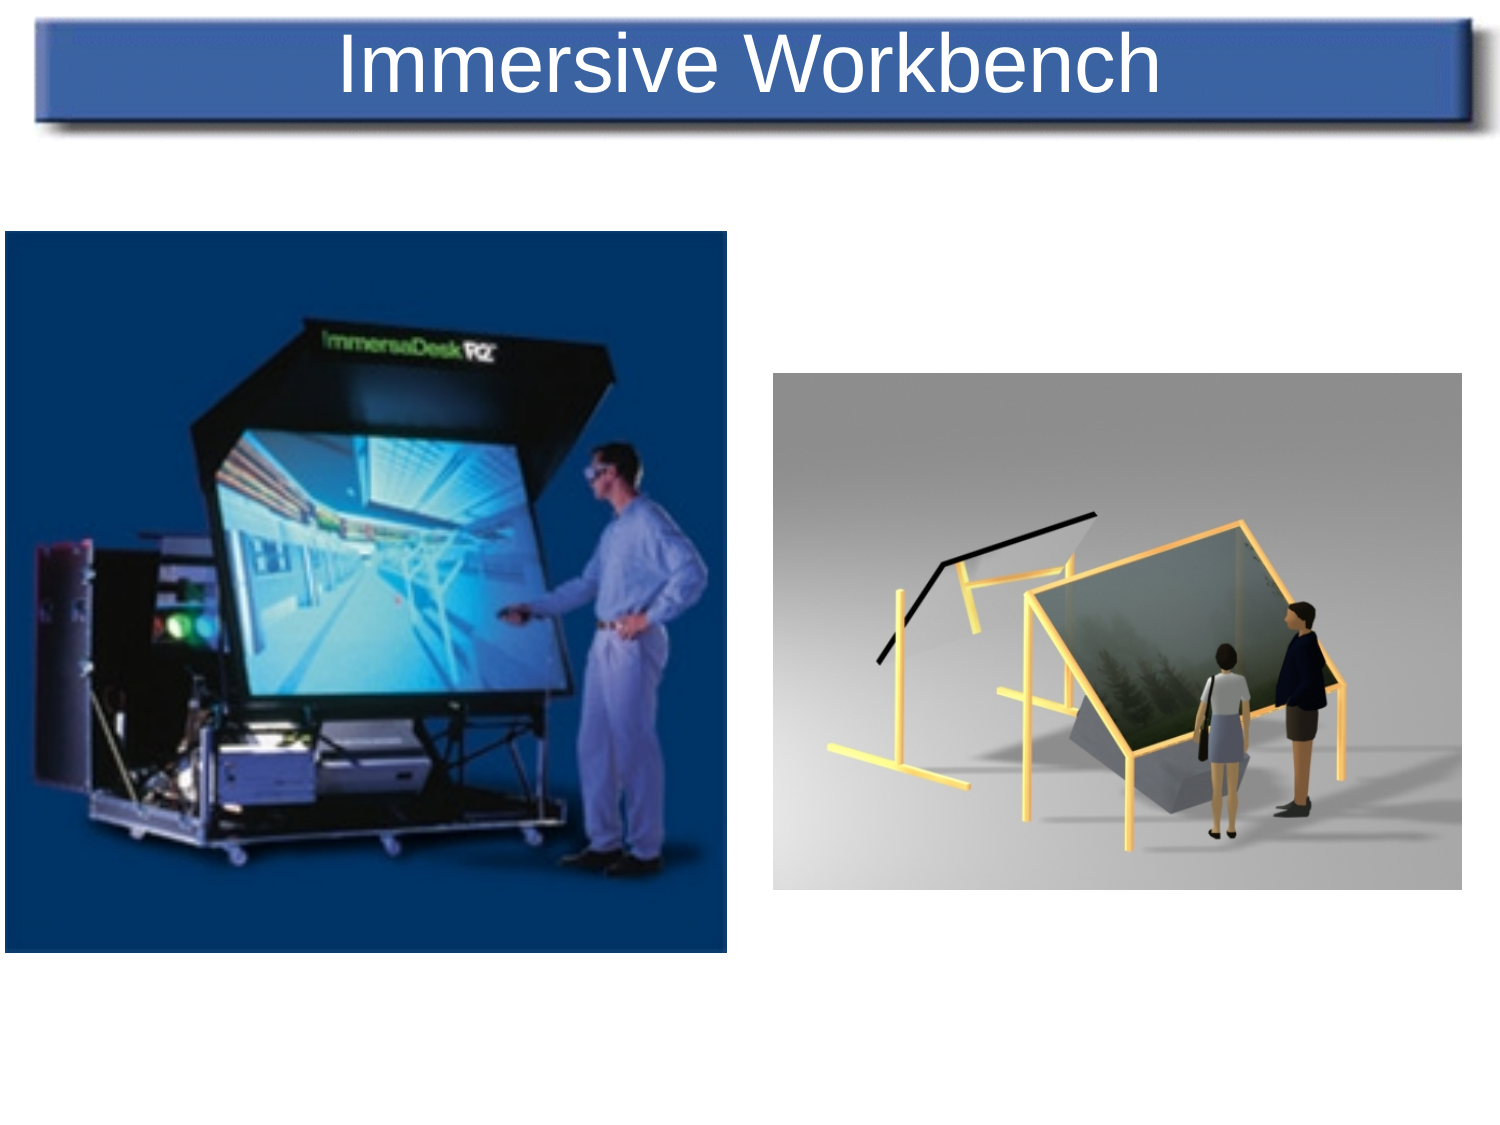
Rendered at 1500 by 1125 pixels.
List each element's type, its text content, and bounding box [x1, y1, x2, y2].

title Immersive Workbench [112, 0, 1388, 119]
picture [773, 373, 1462, 890]
picture [33, 15, 1500, 142]
picture [5, 231, 727, 953]
